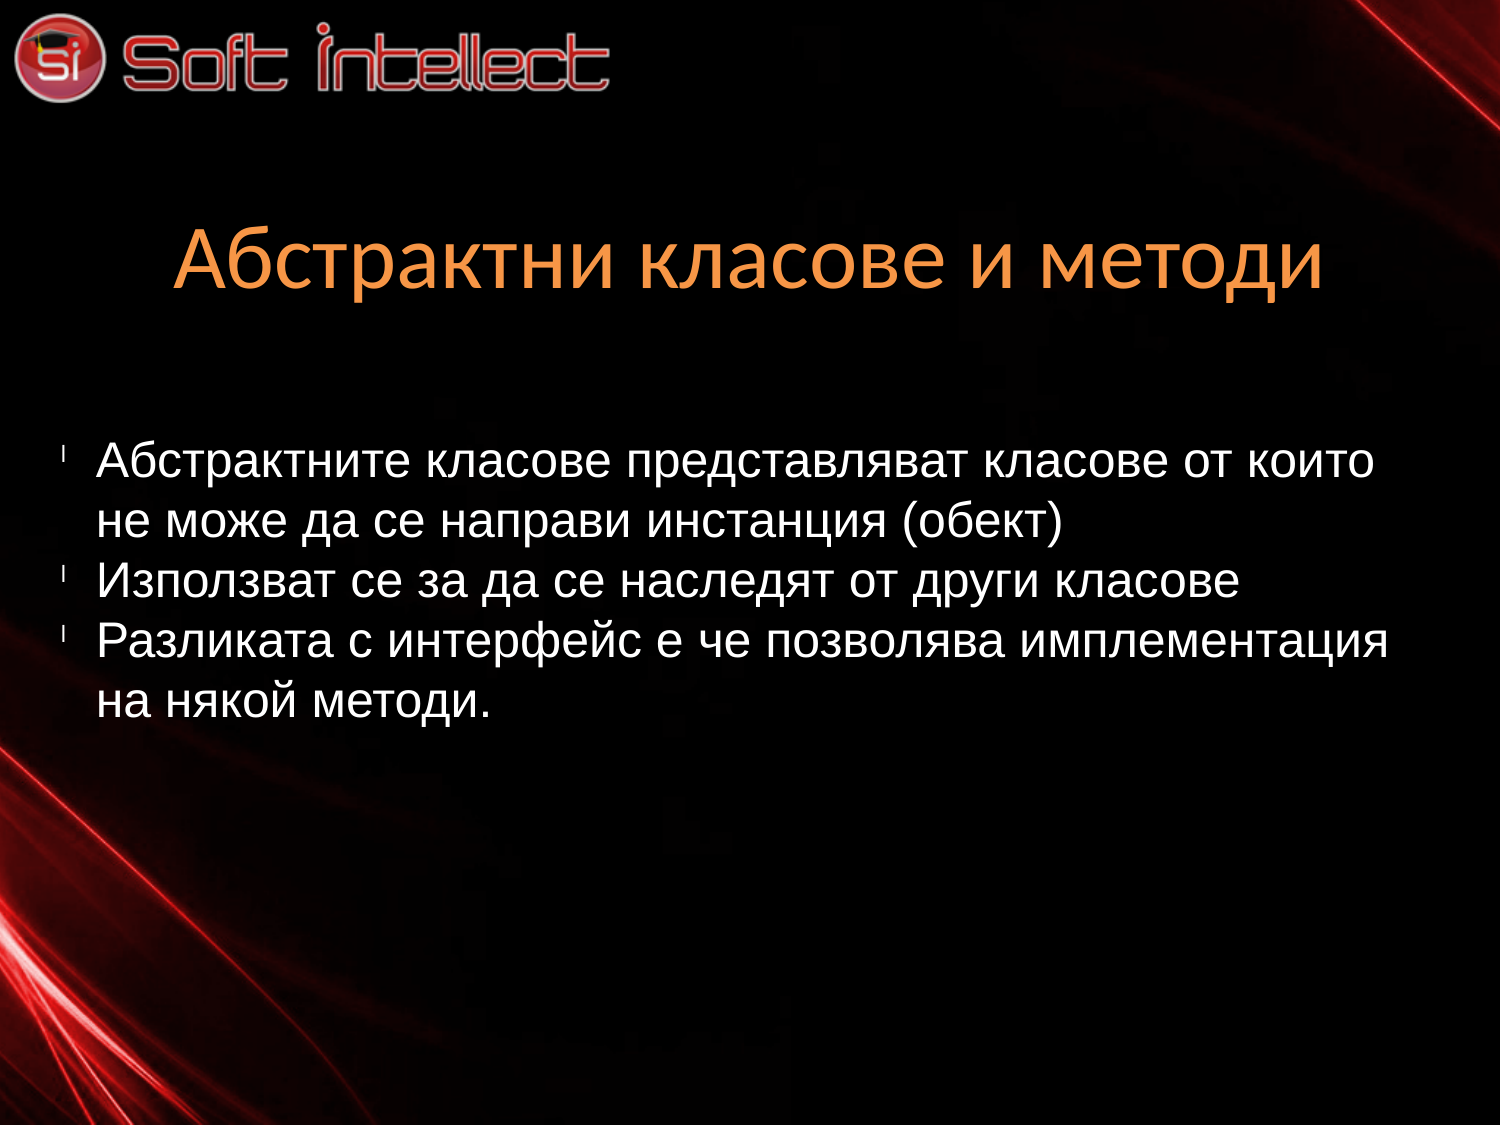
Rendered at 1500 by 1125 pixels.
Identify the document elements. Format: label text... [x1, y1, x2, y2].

picture [0, 0, 1500, 1125]
text_box Абстрактни класове и методи [75, 158, 1425, 346]
text_box Абстрактните класове представляват класове от които не може да се направи инстанция (обект) Използват се за да се наследят от други класове Разликата с интерфейс е че позволява имплементация на някой методи. [45, 420, 1455, 660]
